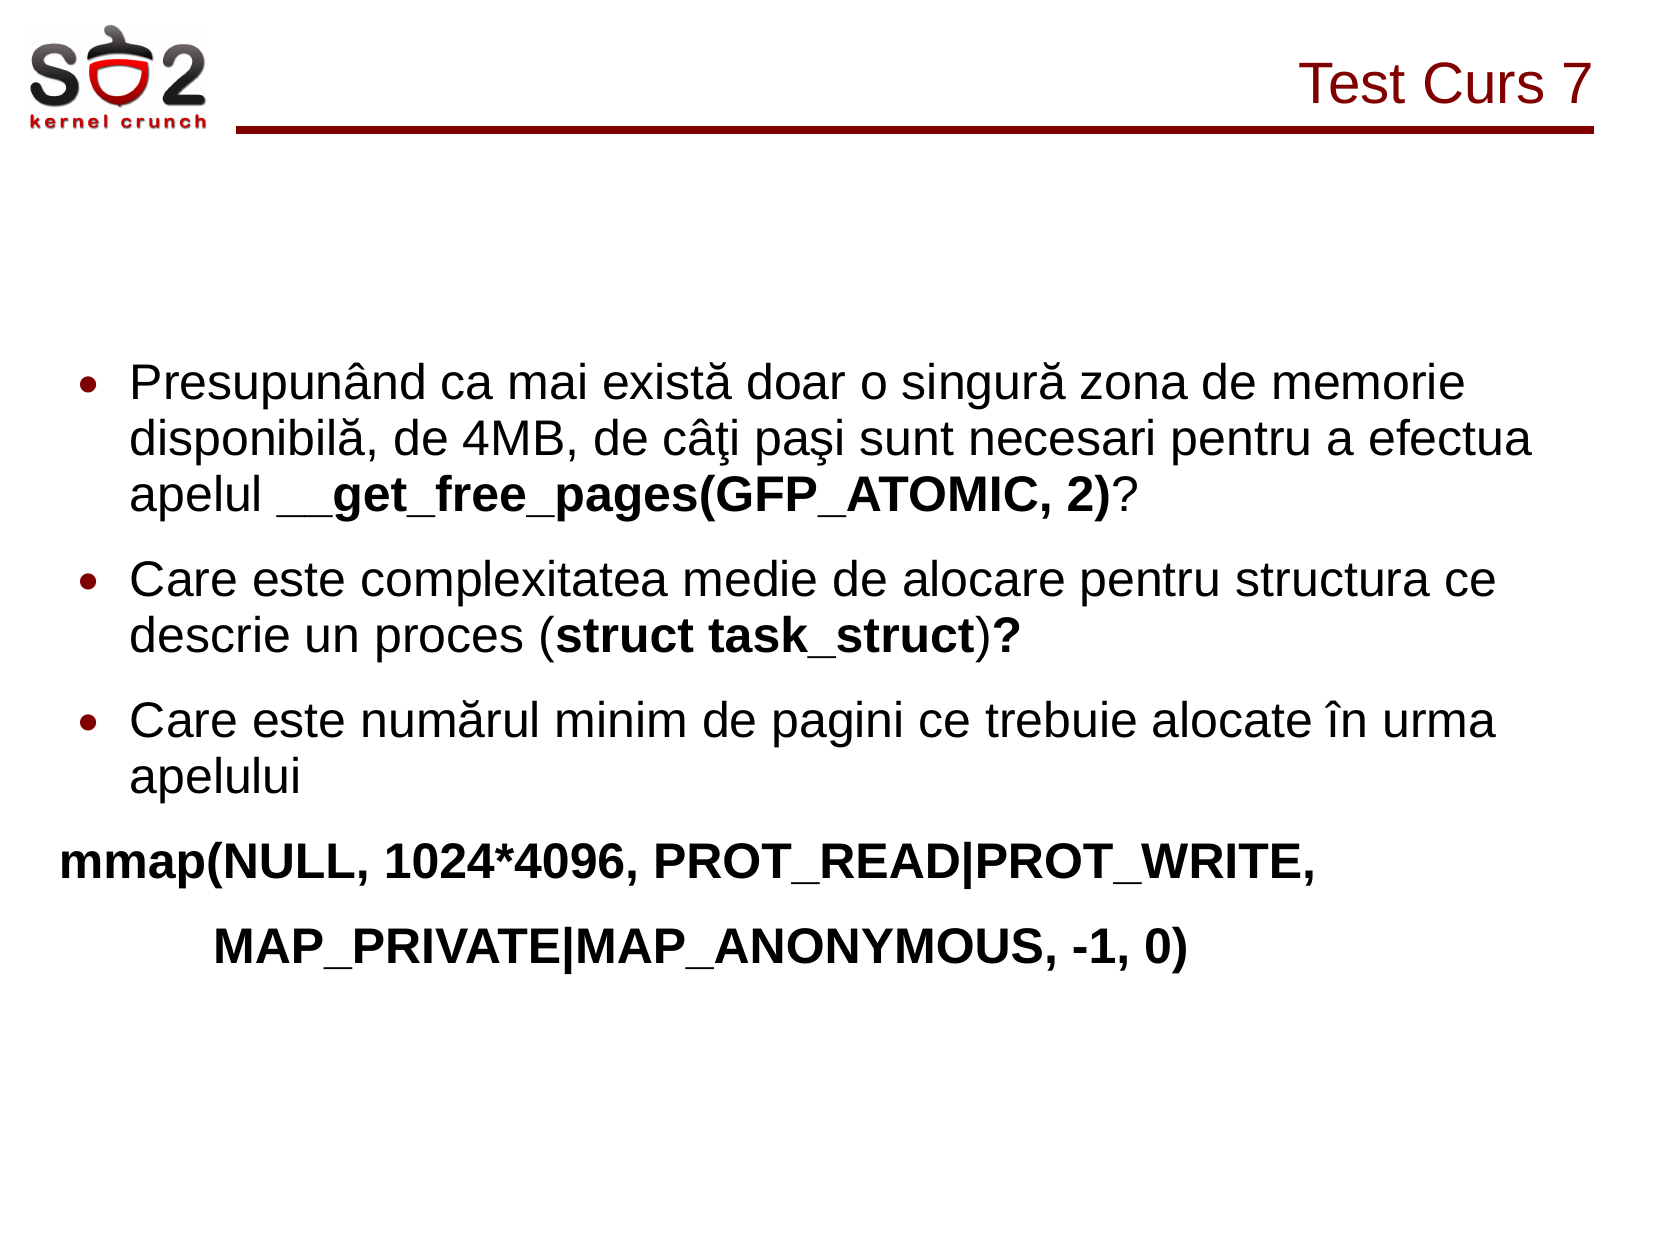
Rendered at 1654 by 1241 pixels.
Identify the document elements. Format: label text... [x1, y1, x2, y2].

picture [29, 23, 207, 130]
list Presupunând ca mai există doar o singură zona de memorie disponibilă, de 4MB, de câţi paşi sunt necesari pentru a efectua apelul __get_free_pages(GFP_ATOMIC, 2)? Care este complexitatea medie de alocare pentru structura ce descrie un proces (struct task_struct)? Care este numărul minim de pagini ce trebuie alocate în urma apelului mmap(NULL, 1024*4096, PROT_READ|PROT_WRITE, MAP_PRIVATE|MAP_ANONYMOUS, -1, 0) [59, 184, 1595, 1145]
title Test Curs 7 [236, 49, 1595, 119]
text_box [856, 708, 1300, 779]
